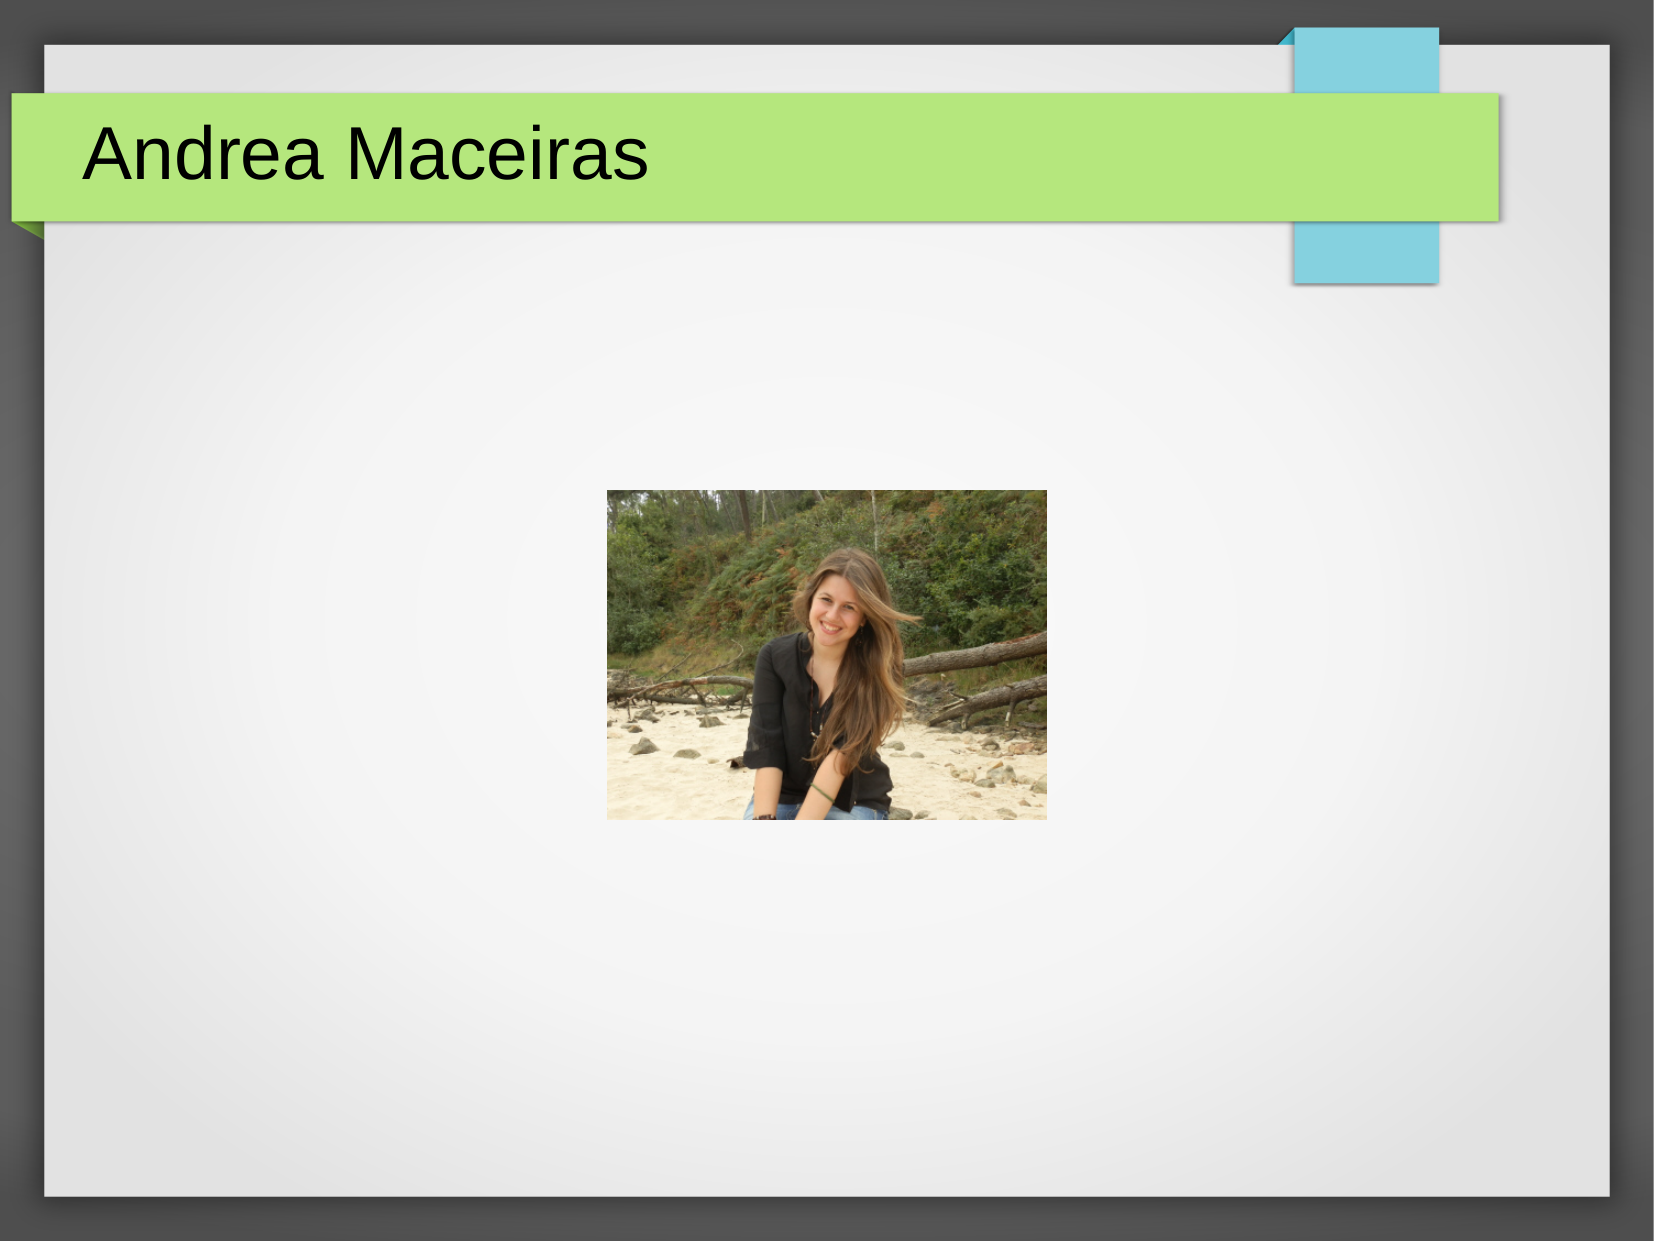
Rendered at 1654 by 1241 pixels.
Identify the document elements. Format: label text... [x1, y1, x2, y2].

picture [0, 0, 1654, 1241]
title Andrea Maceiras [82, 94, 1264, 213]
